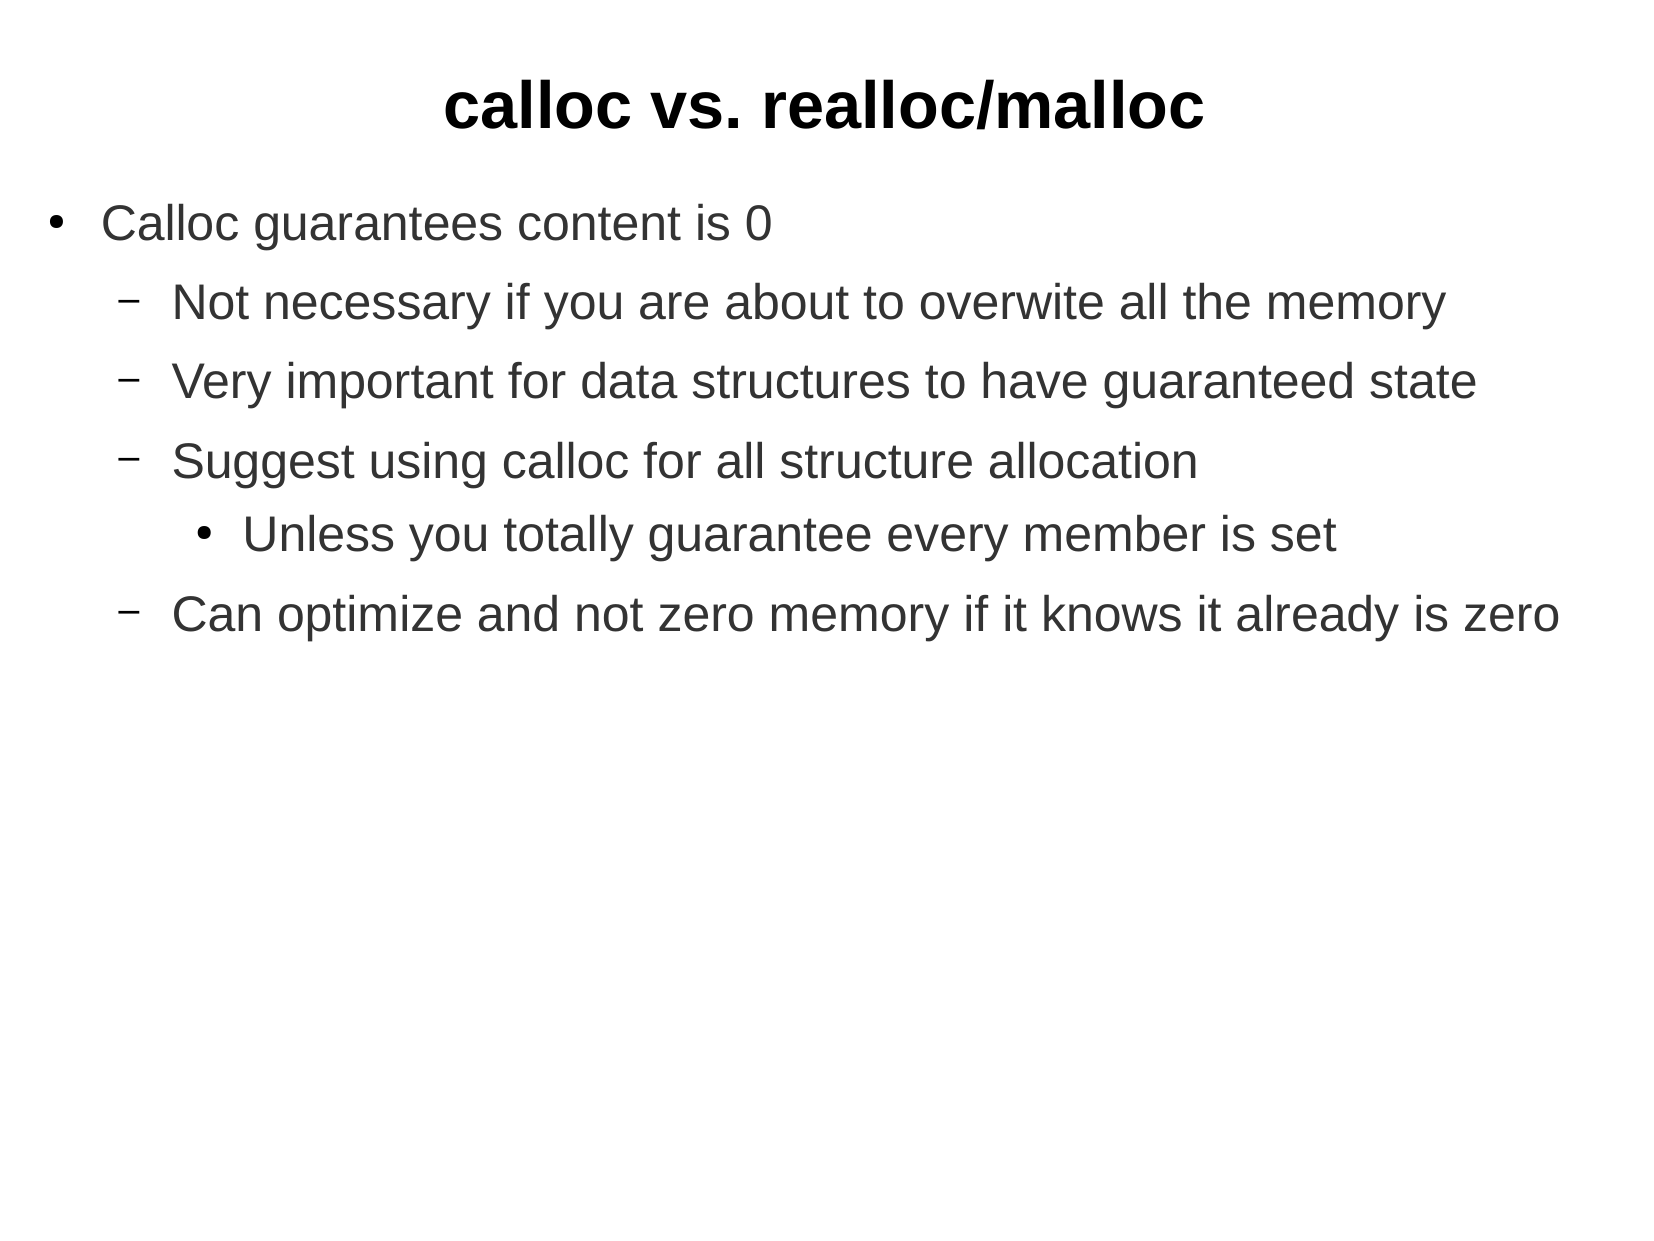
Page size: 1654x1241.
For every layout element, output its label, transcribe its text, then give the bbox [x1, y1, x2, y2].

title calloc vs. realloc/malloc [30, 30, 1621, 181]
list Calloc guarantees content is 0 Not necessary if you are about to overwite all the memory Very important for data structures to have guaranteed state Suggest using calloc for all structure allocation Unless you totally guarantee every member is set Can optimize and not zero memory if it knows it already is zero [30, 195, 1621, 1216]
